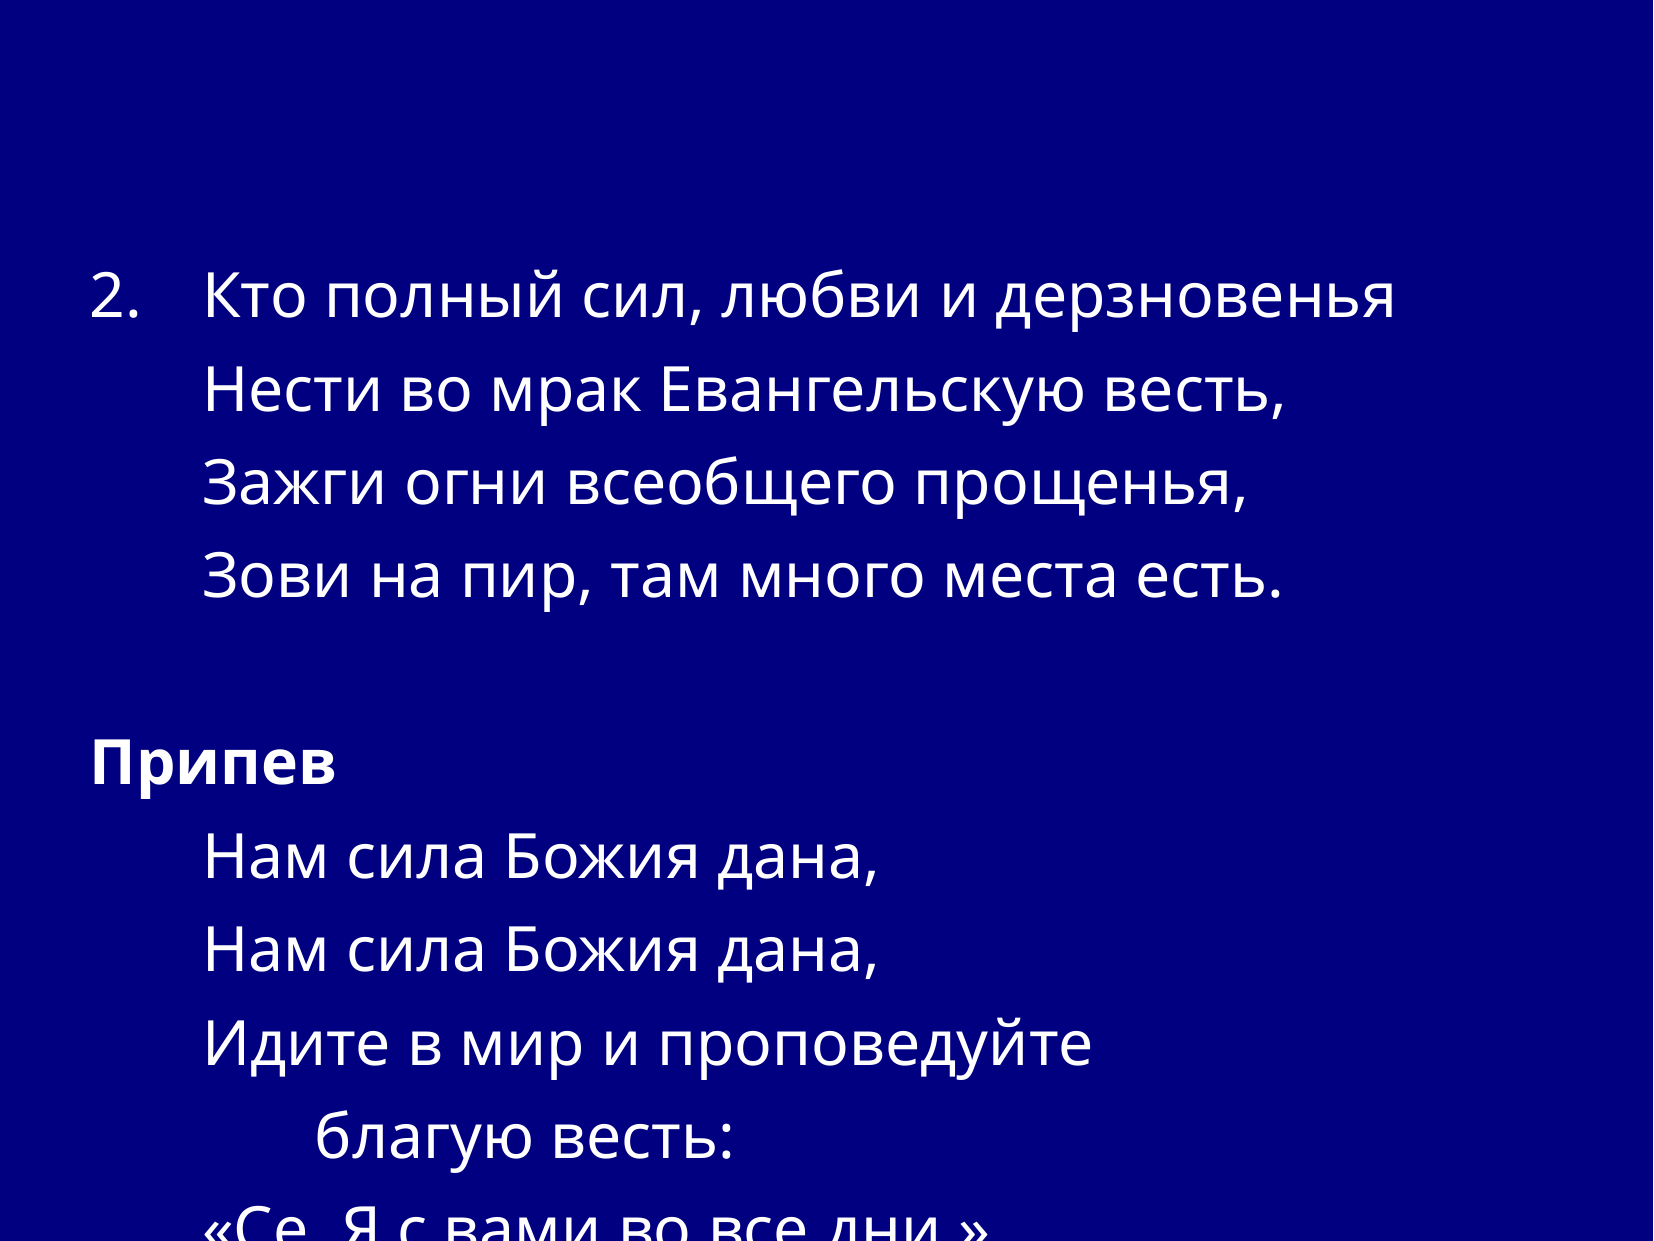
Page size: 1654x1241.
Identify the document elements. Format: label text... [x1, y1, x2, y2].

text_box 2. Кто полный сил, любви и дерзновенья Нести во мрак Евангельскую весть, Зажги огни всеобщего прощенья, Зови на пир, там много места есть. Припев Нам сила Божия дана, Нам сила Божия дана, Идите в мир и проповедуйте благую весть: «Се, Я с вами во все дни.» [75, 150, 1576, 1163]
